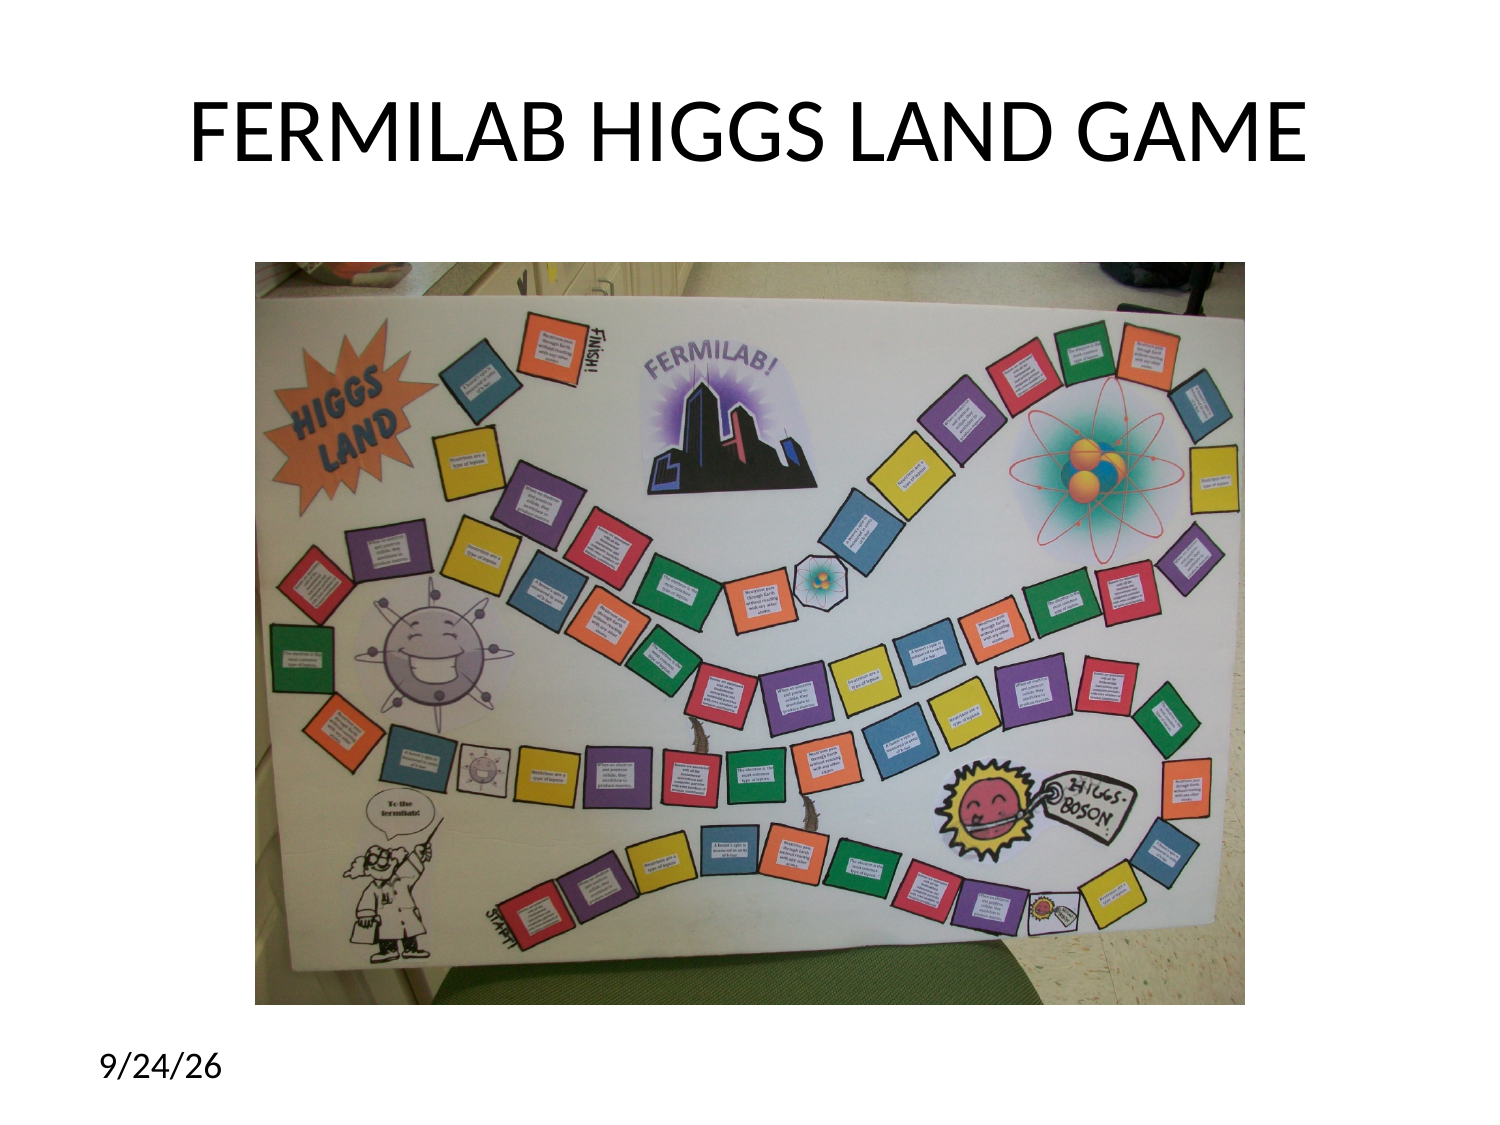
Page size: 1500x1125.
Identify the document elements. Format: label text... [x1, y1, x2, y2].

title FERMILAB HIGGS LAND GAME [75, 45, 1425, 233]
picture [255, 262, 1245, 1005]
